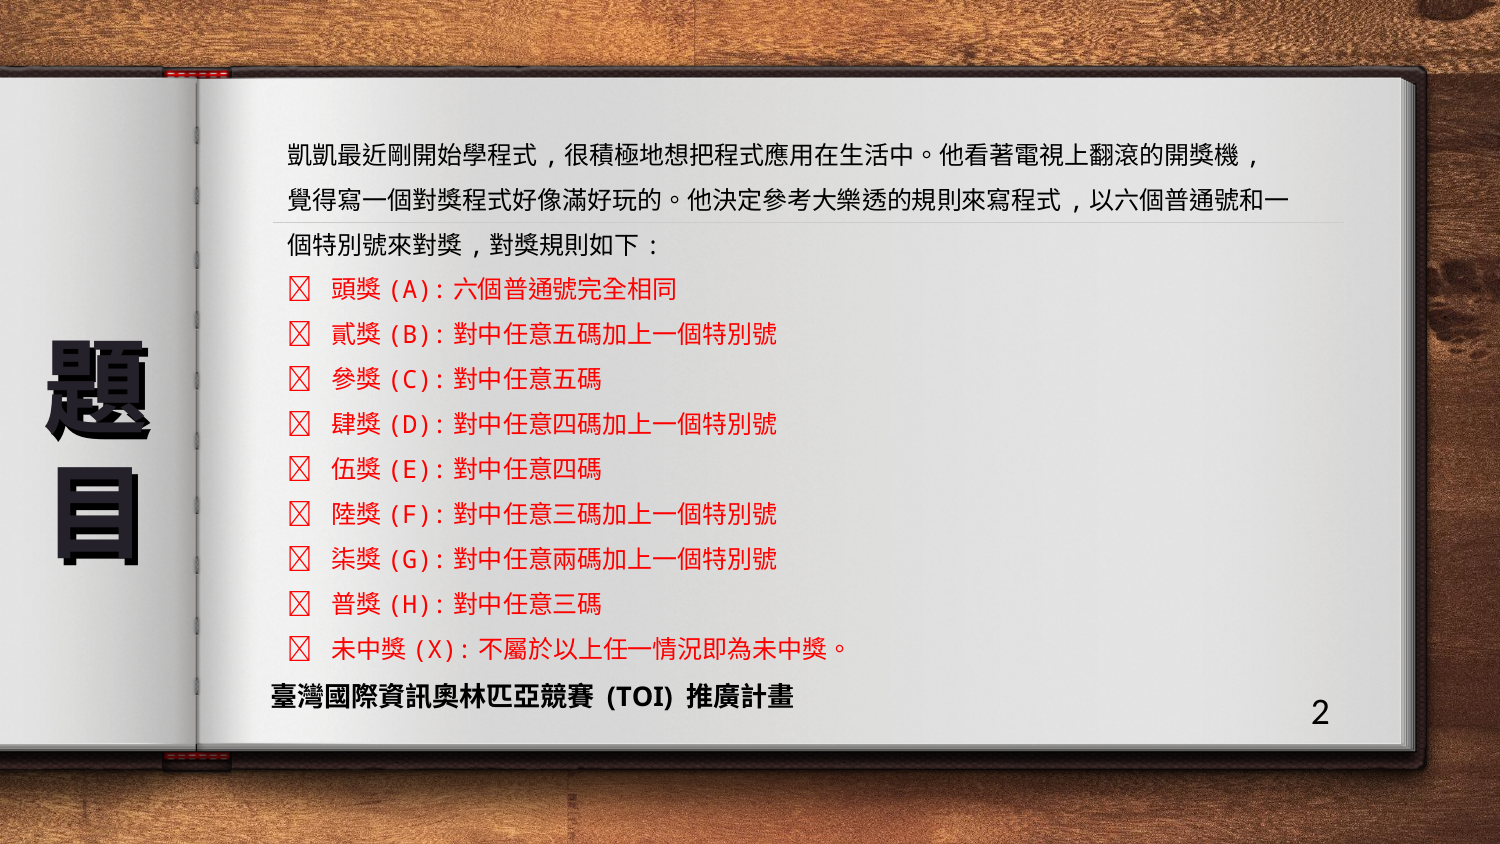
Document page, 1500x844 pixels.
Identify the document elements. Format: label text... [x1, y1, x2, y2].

title 題 目 [28, 306, 210, 552]
text_box 2 [1295, 672, 1386, 737]
text_box 凱凱最近剛開始學程式,很積極地想把程式應用在生活中。他看著電視上翻滾的開獎機,覺得寫一個對獎程式好像滿好玩的。他決定參考大樂透的規則來寫程式,以六個普通號和一個特別號來對獎,對獎規則如下:  頭獎(A):六個普通號完全相同  貳獎(B):對中任意五碼加上一個特別號  參獎(C):對中任意五碼  肆獎(D):對中任意四碼加上一個特別號  伍獎(E):對中任意四碼  陸獎(F):對中任意三碼加上一個特別號  柒獎(G):對中任意兩碼加上一個特別號  普獎(H):對中任意三碼  未中獎(X):不屬於以上任一情況即為未中獎。 [273, 117, 1307, 671]
